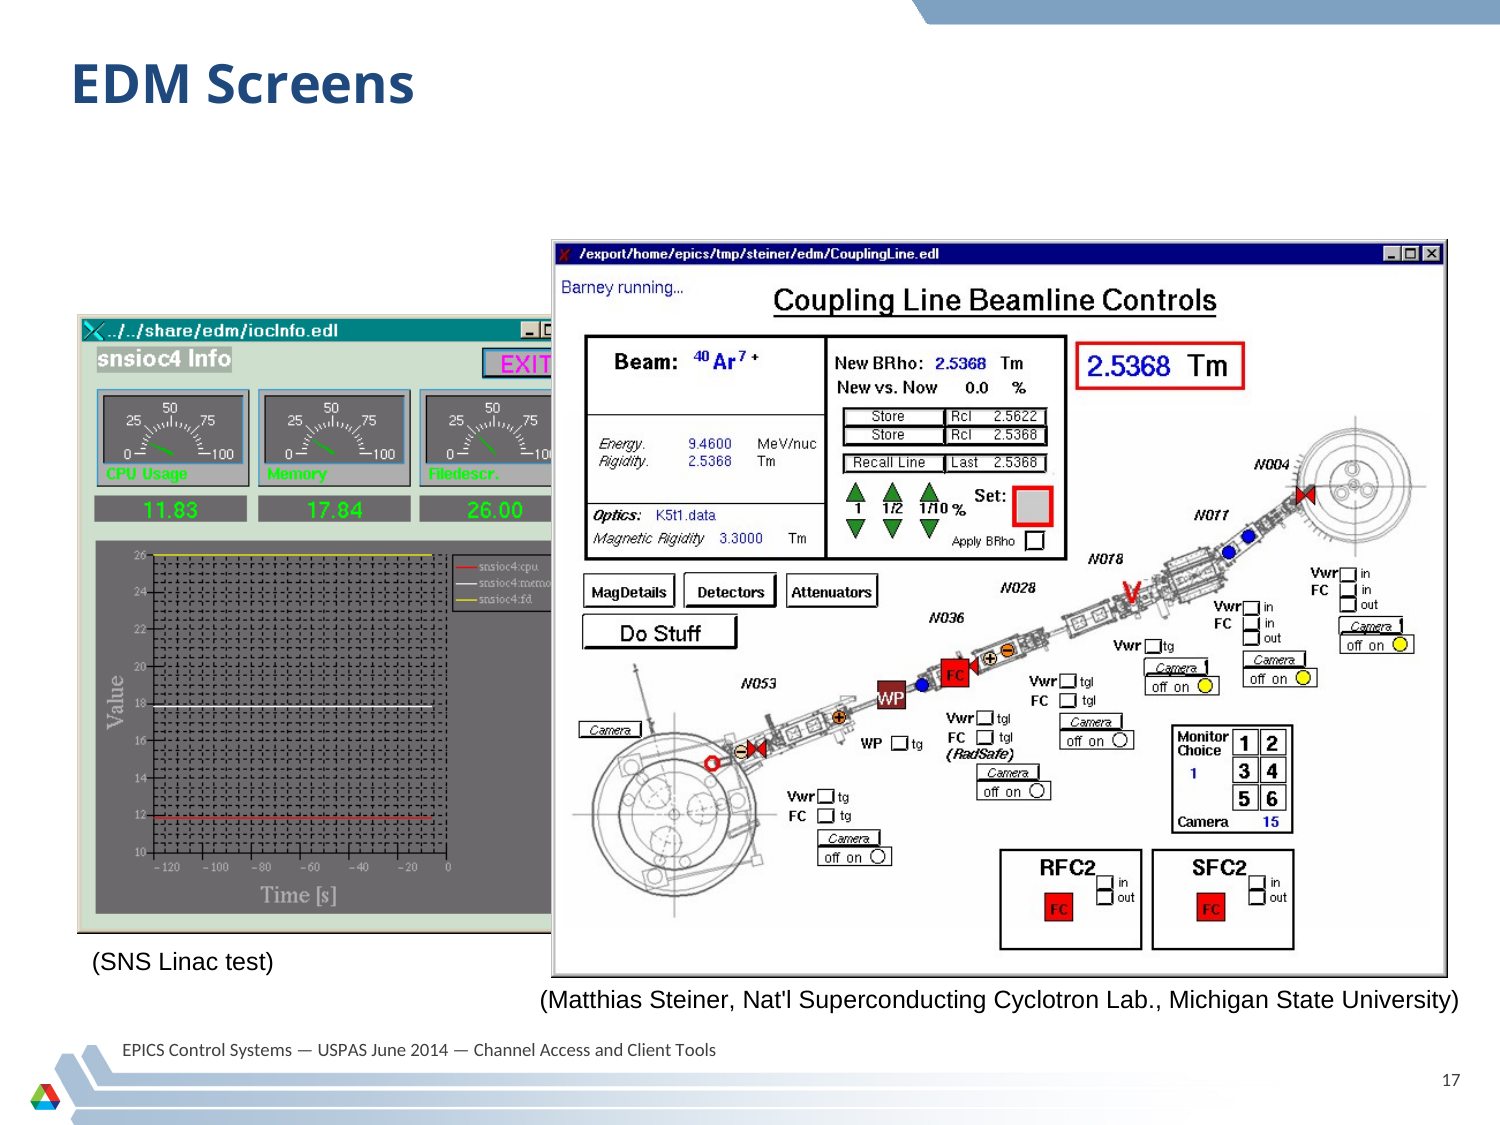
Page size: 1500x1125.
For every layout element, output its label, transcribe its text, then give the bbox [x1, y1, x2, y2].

text_box (SNS Linac test) [77, 940, 290, 984]
picture [77, 239, 1448, 977]
picture [0, 0, 1500, 26]
text_box (Matthias Steiner, Nat'l Superconducting Cyclotron Lab., Michigan State University) [524, 977, 1477, 1022]
picture [0, 1037, 1500, 1125]
title EDM Screens [55, 36, 1361, 130]
